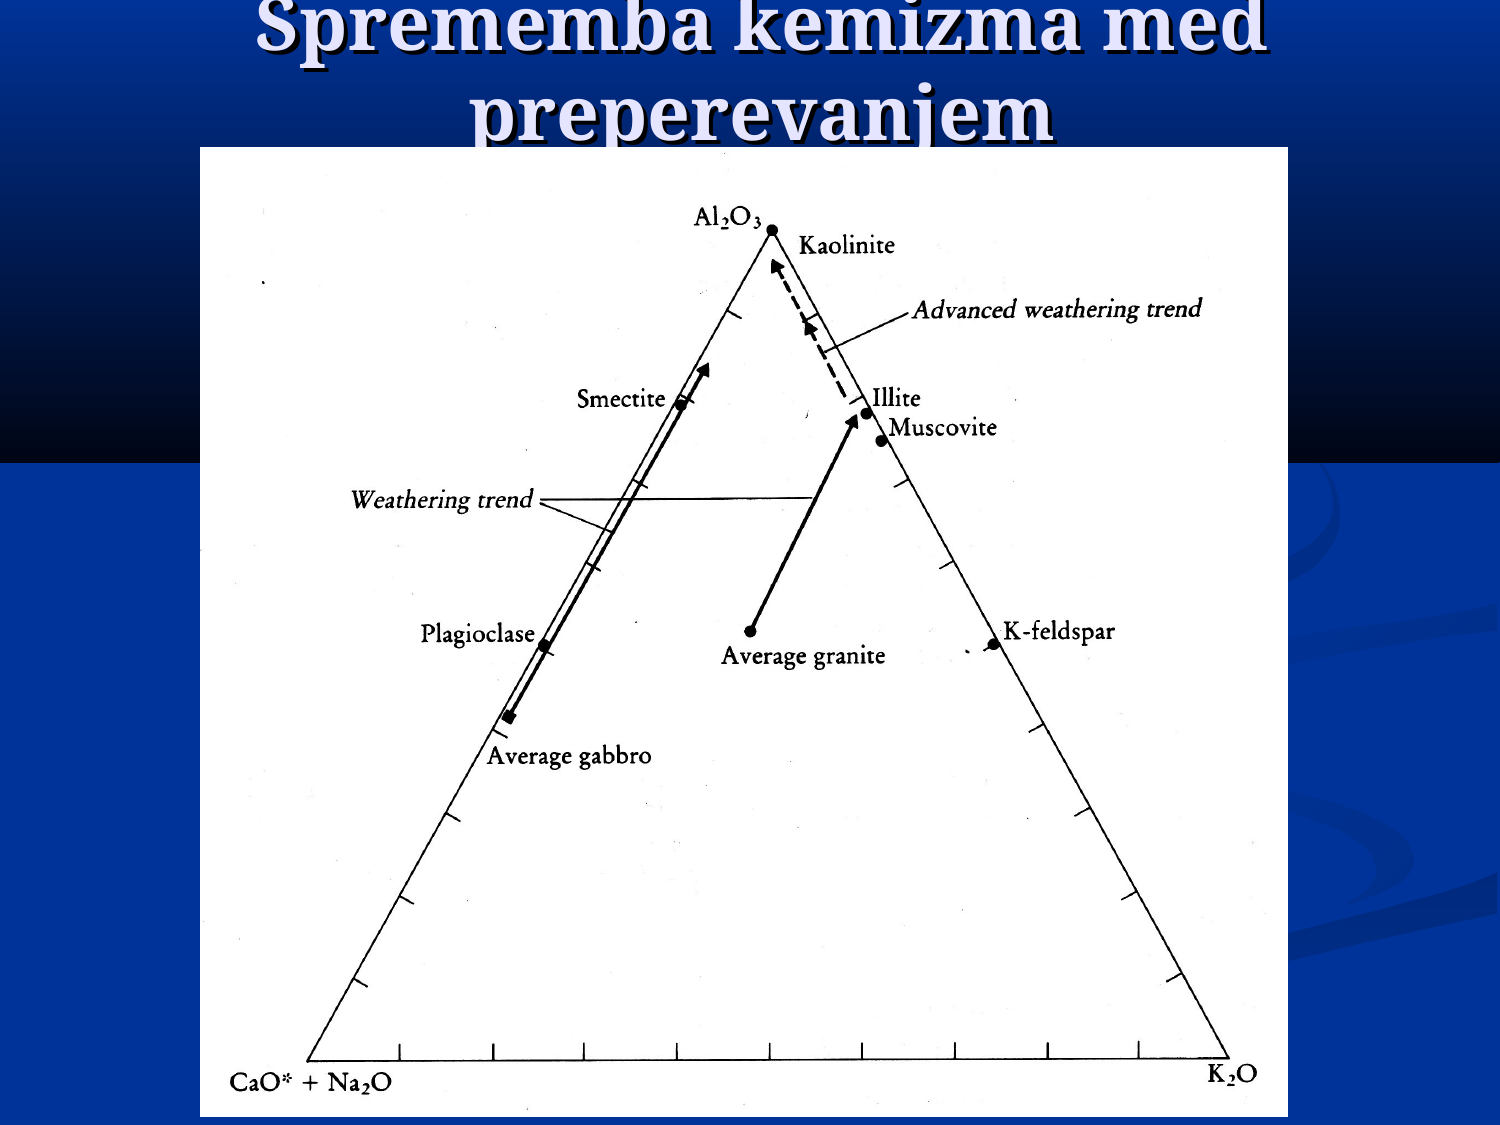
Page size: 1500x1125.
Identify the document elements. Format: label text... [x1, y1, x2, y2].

picture [200, 147, 1288, 1117]
title Sprememba kemizma med preperevanjem [24, 0, 1500, 130]
